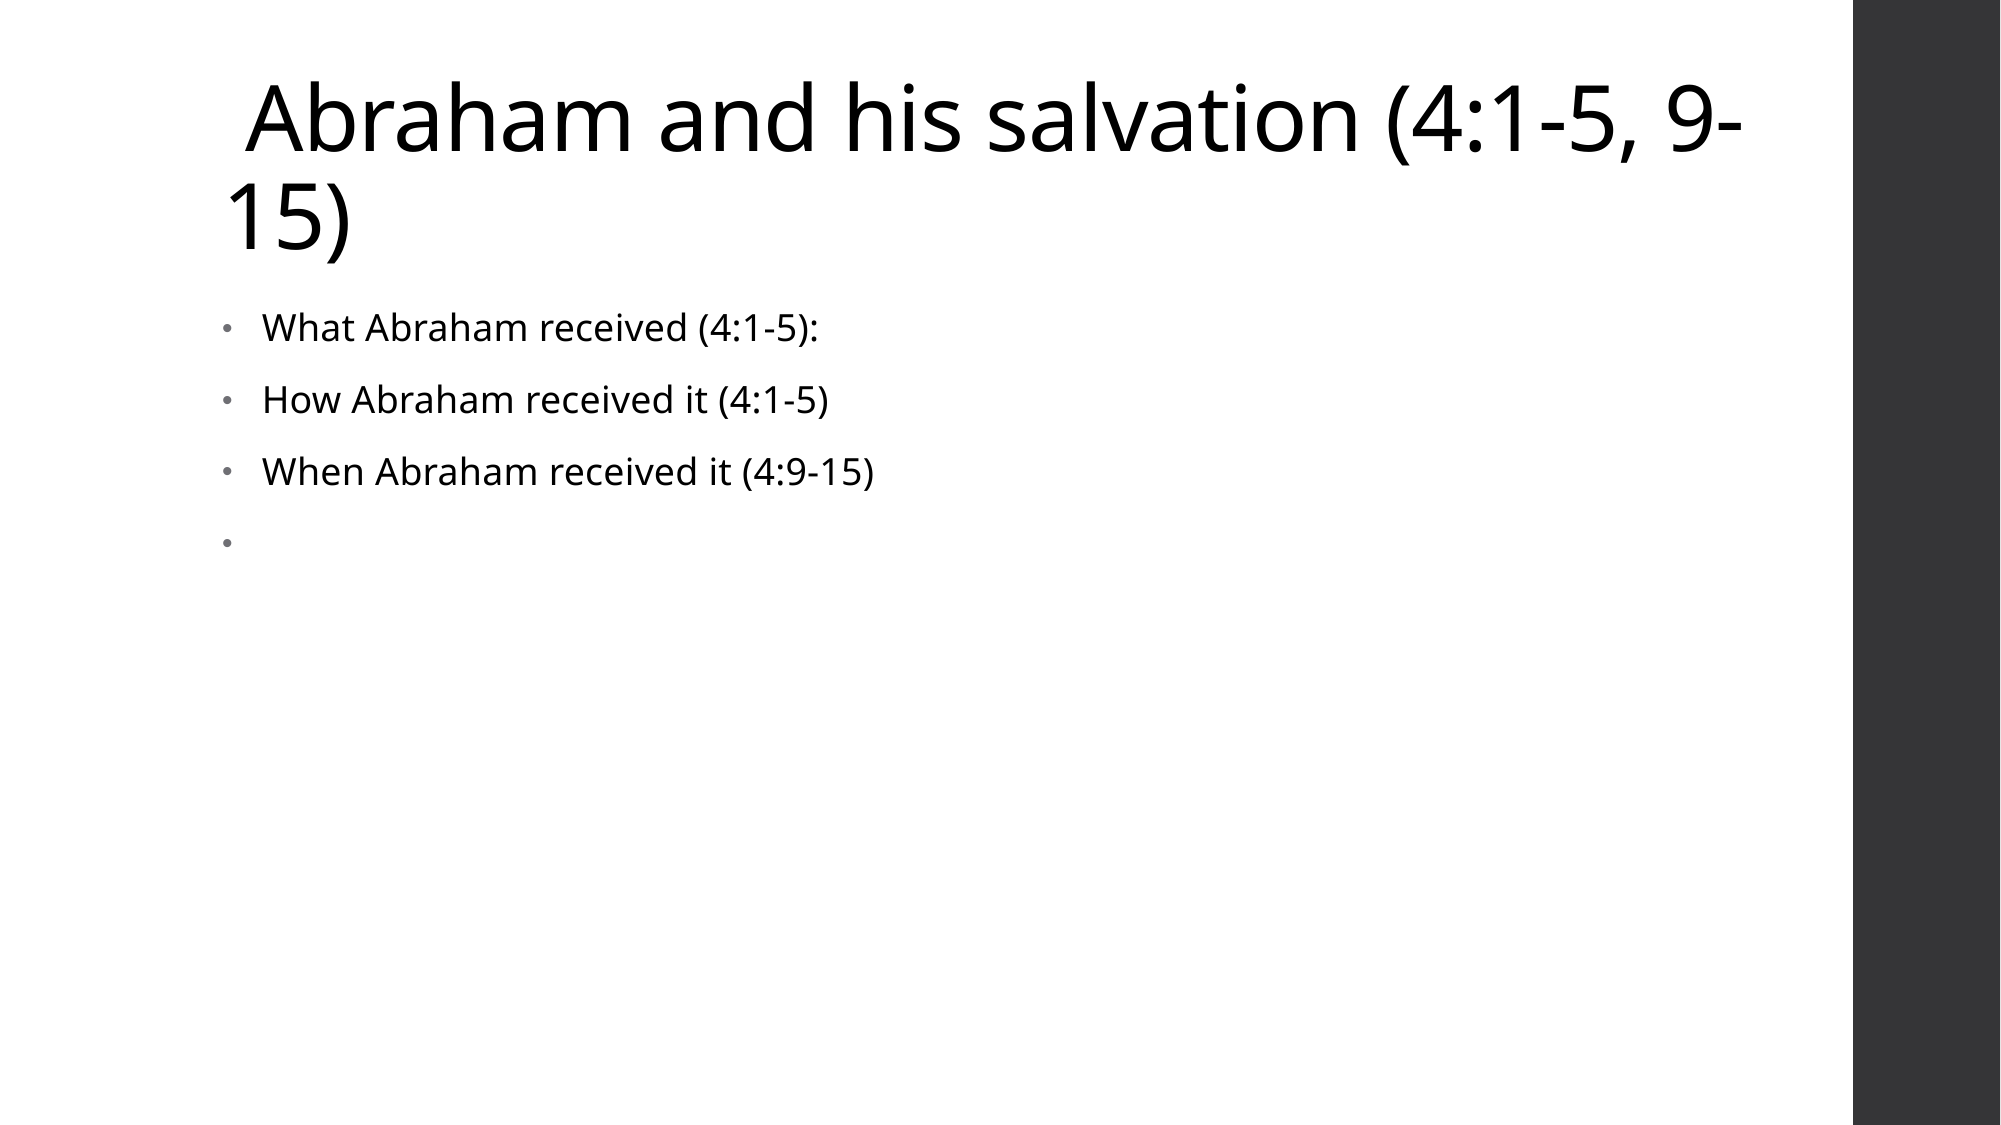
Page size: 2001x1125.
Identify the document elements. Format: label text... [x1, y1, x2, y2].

title Abraham and his salvation (4:1-5, 9-15) [206, 60, 1797, 278]
list What Abraham received (4:1-5): How Abraham received it (4:1-5) When Abraham received it (4:9-15) [206, 299, 1617, 1014]
